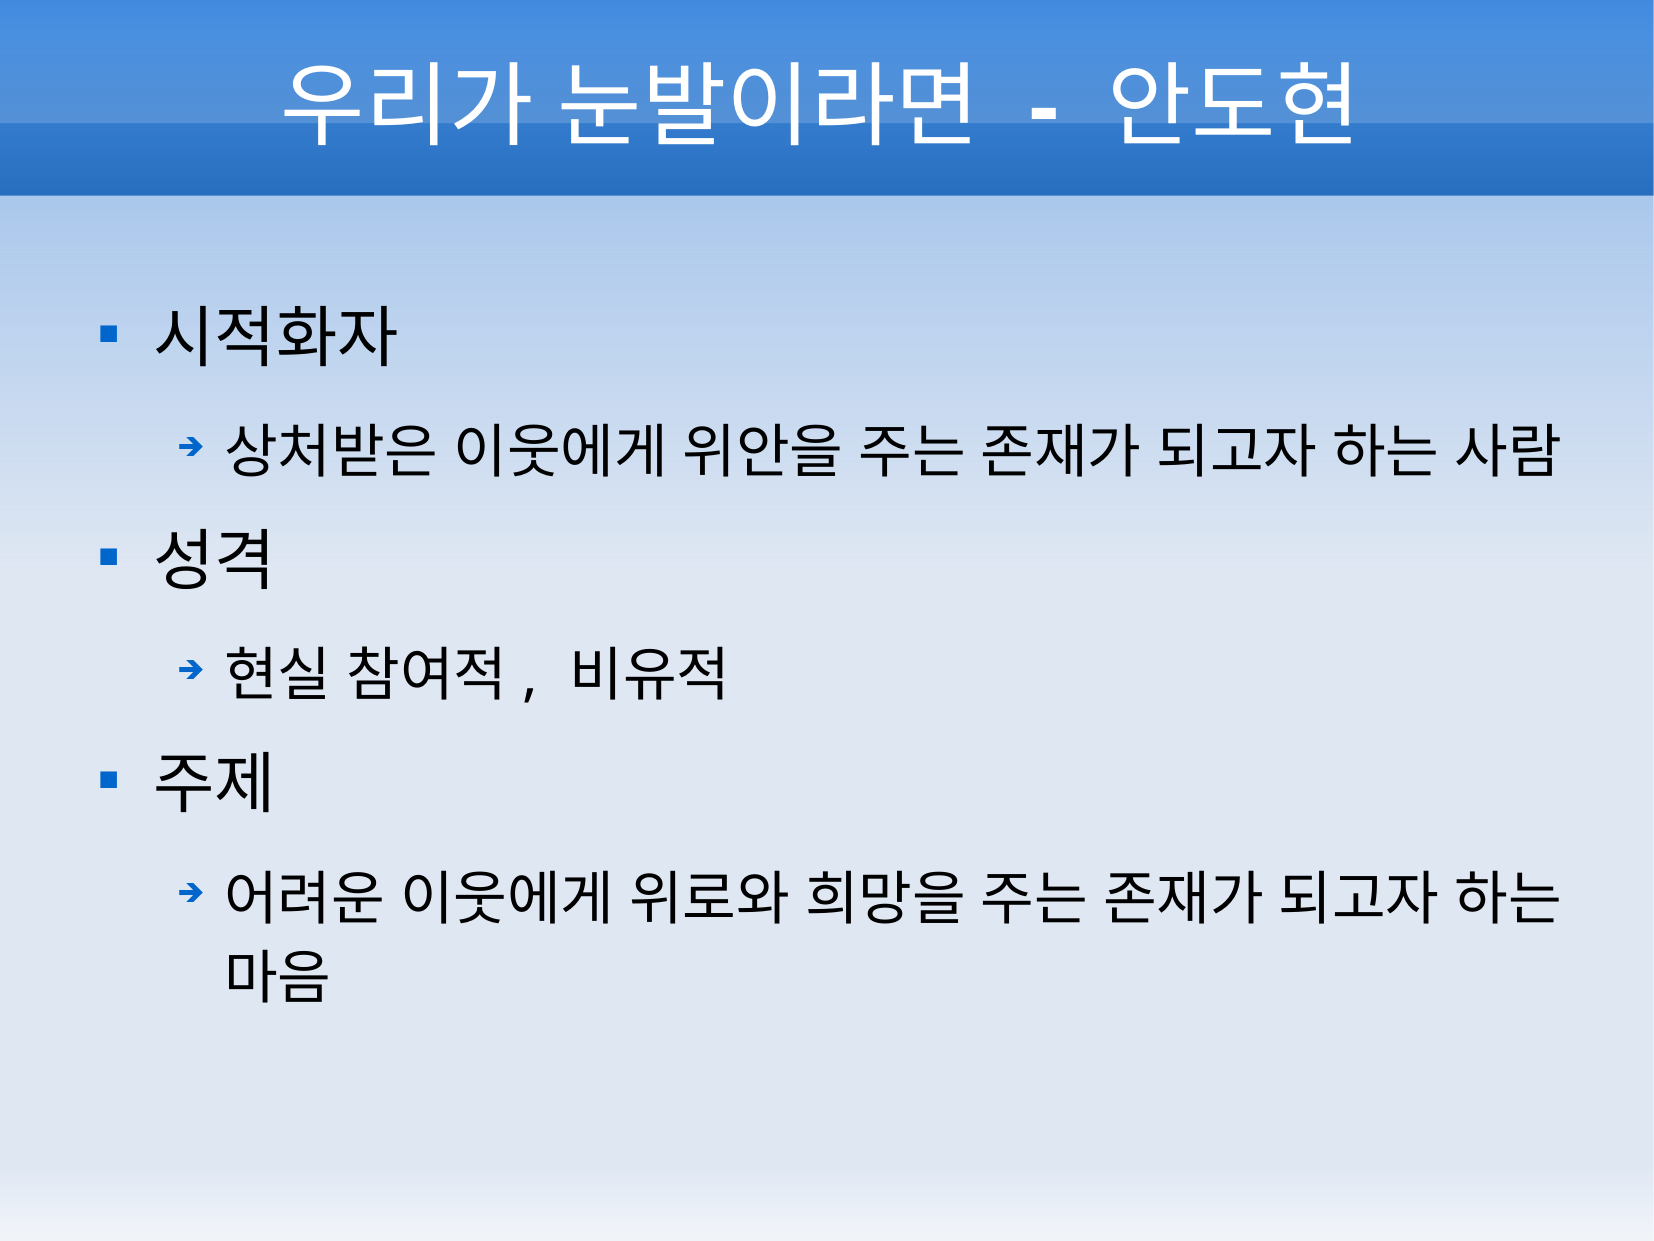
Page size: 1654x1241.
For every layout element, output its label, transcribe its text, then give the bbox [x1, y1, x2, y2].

title 우리가 눈발이라면 - 안도현 [76, 0, 1565, 208]
list 시적화자 상처받은 이웃에게 위안을 주는 존재가 되고자 하는 사람 성격 현실 참여적, 비유적 주제 어려운 이웃에게 위로와 희망을 주는 존재가 되고자 하는 마음 [82, 290, 1571, 1094]
picture [0, 0, 1654, 1241]
